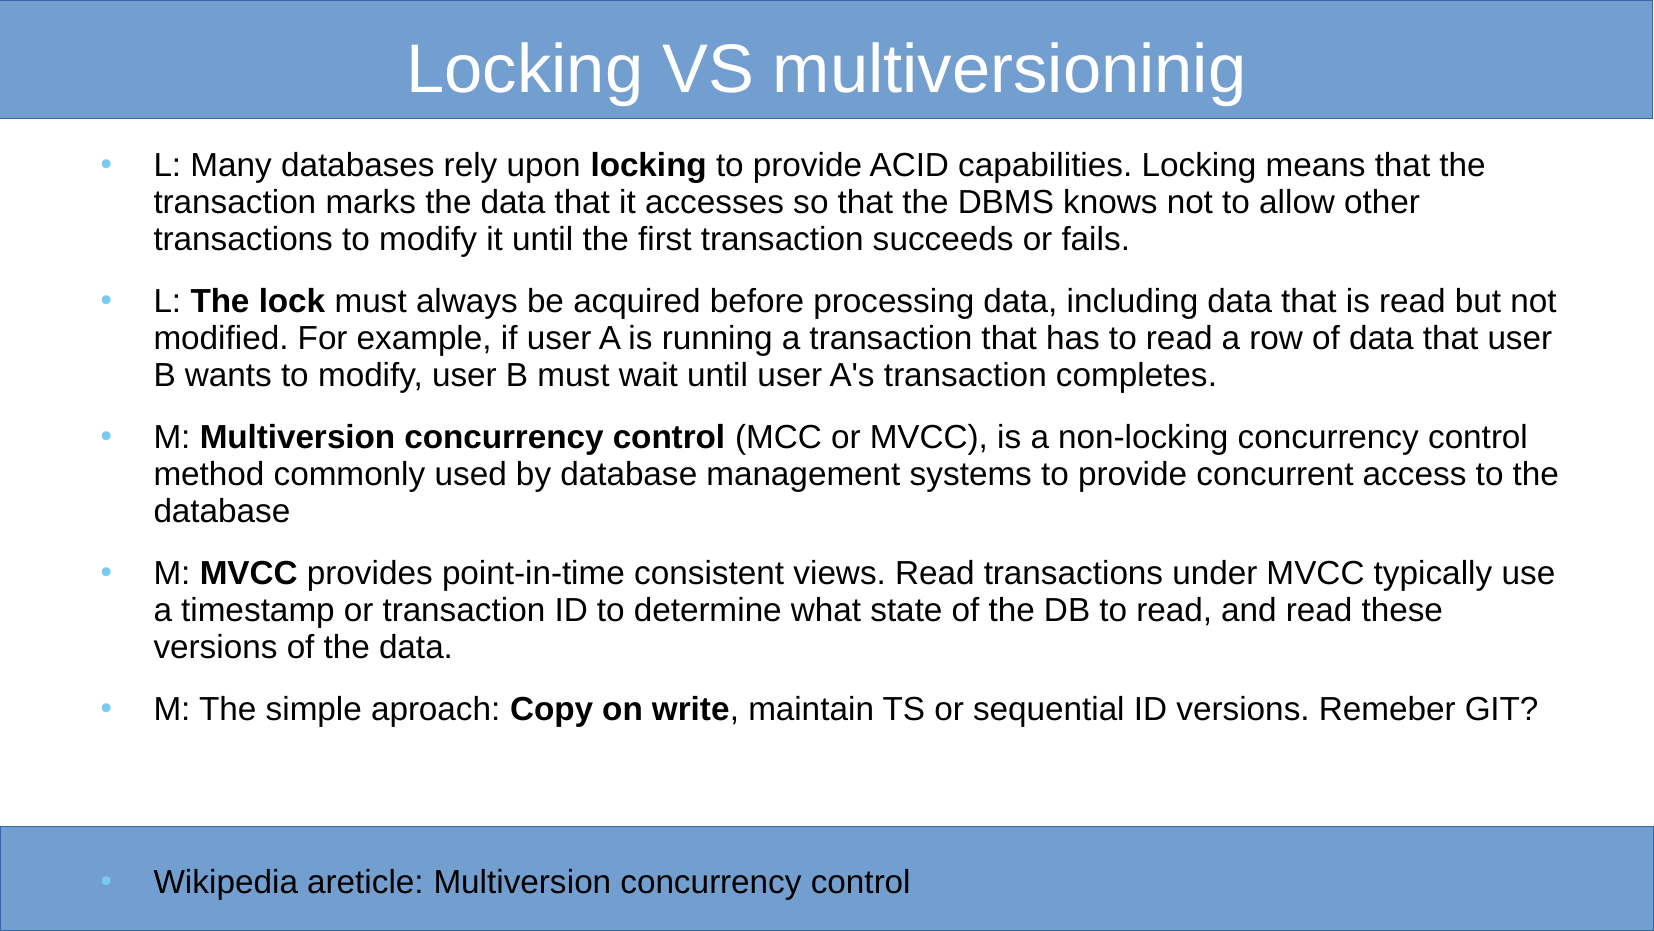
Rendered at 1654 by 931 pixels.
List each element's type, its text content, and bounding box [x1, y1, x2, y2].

list L: Many databases rely upon locking to provide ACID capabilities. Locking means that the transaction marks the data that it accesses so that the DBMS knows not to allow other transactions to modify it until the first transaction succeeds or fails. L: The lock must always be acquired before processing data, including data that is read but not modified. For example, if user A is running a transaction that has to read a row of data that user B wants to modify, user B must wait until user A's transaction completes. M: Multiversion concurrency control (MCC or MVCC), is a non-locking concurrency control method commonly used by database management systems to provide concurrent access to the database M: MVCC provides point-in-time consistent views. Read transactions under MVCC typically use a timestamp or transaction ID to determine what state of the DB to read, and read these versions of the data. M: The simple aproach: Copy on write, maintain TS or sequential ID versions. Remeber GIT? Wikipedia areticle: Multiversion concurrency control [82, 146, 1571, 857]
title Locking VS multiversioninig [59, 29, 1595, 108]
